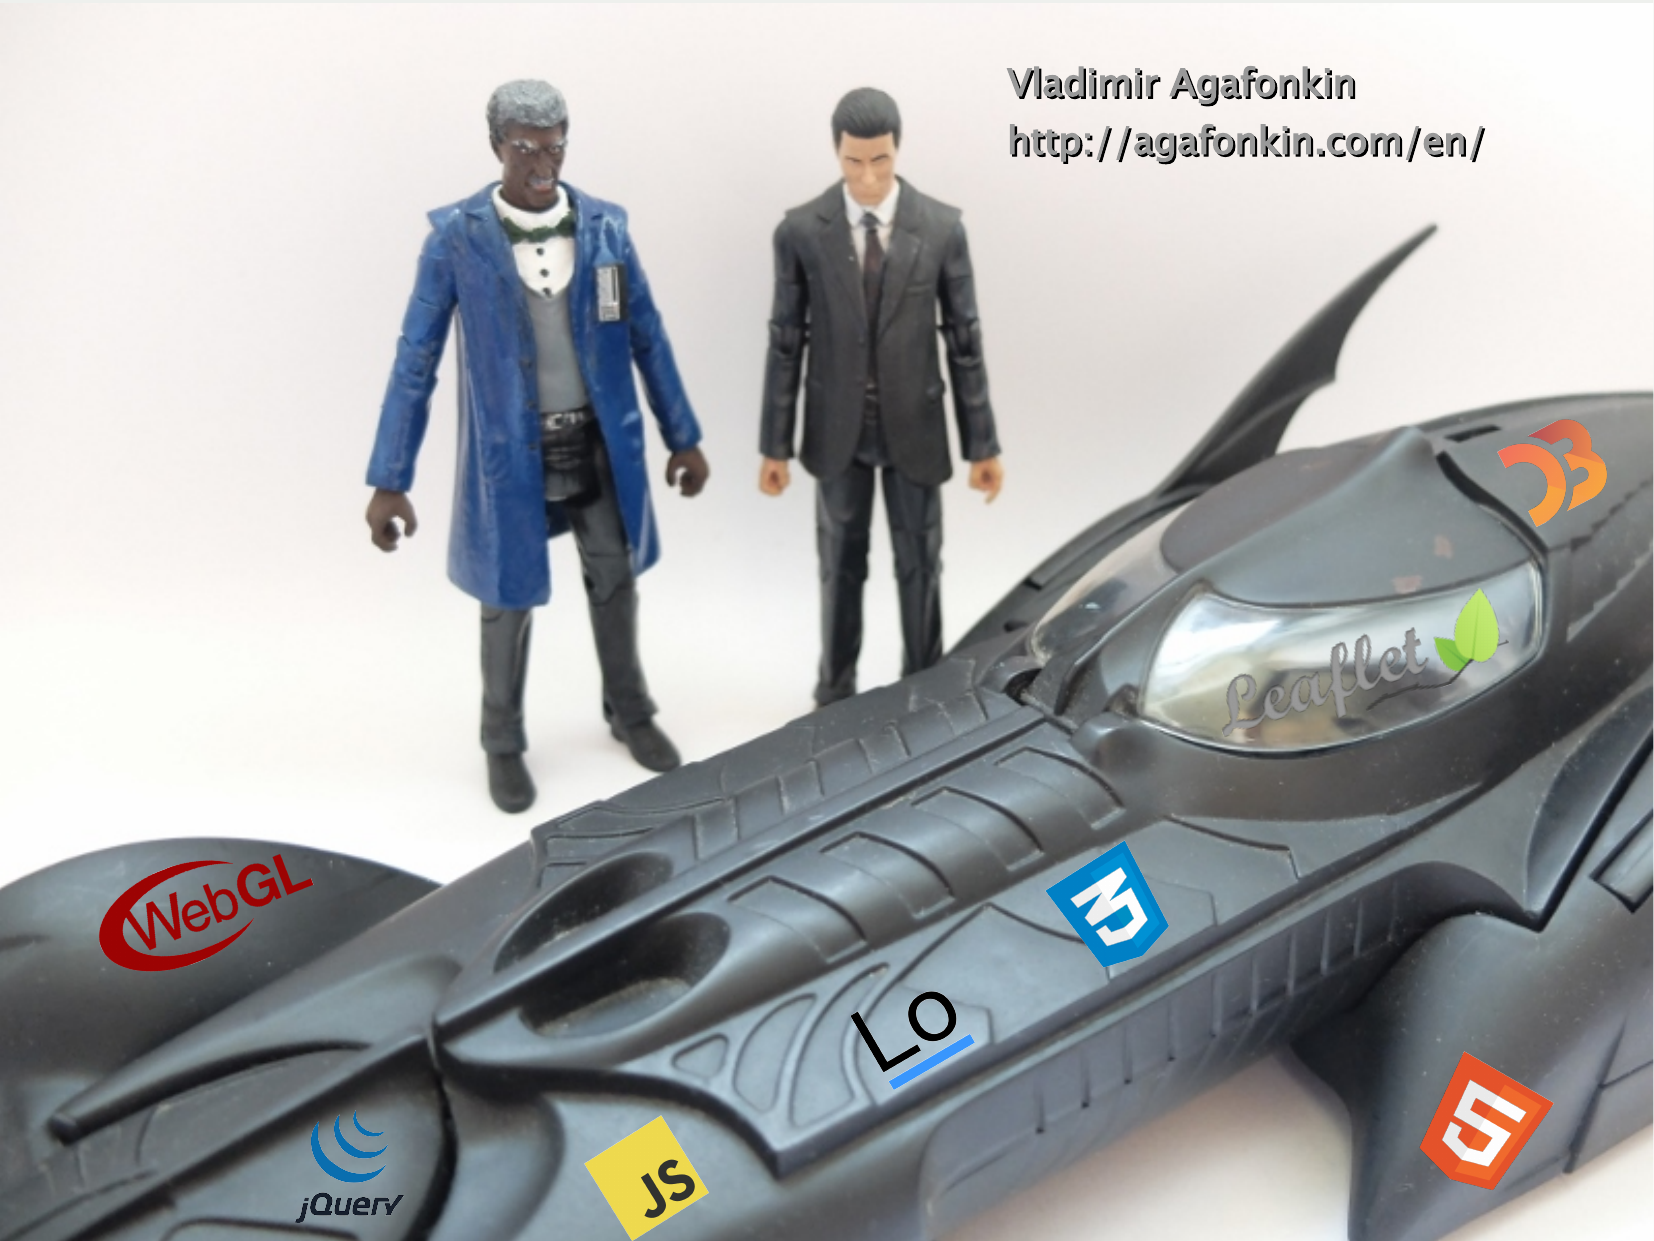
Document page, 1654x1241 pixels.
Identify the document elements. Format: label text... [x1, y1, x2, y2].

text_box Vladimir Agafonkin http://agafonkin.com/en/ [992, 47, 1642, 154]
picture [0, 0, 1654, 1241]
